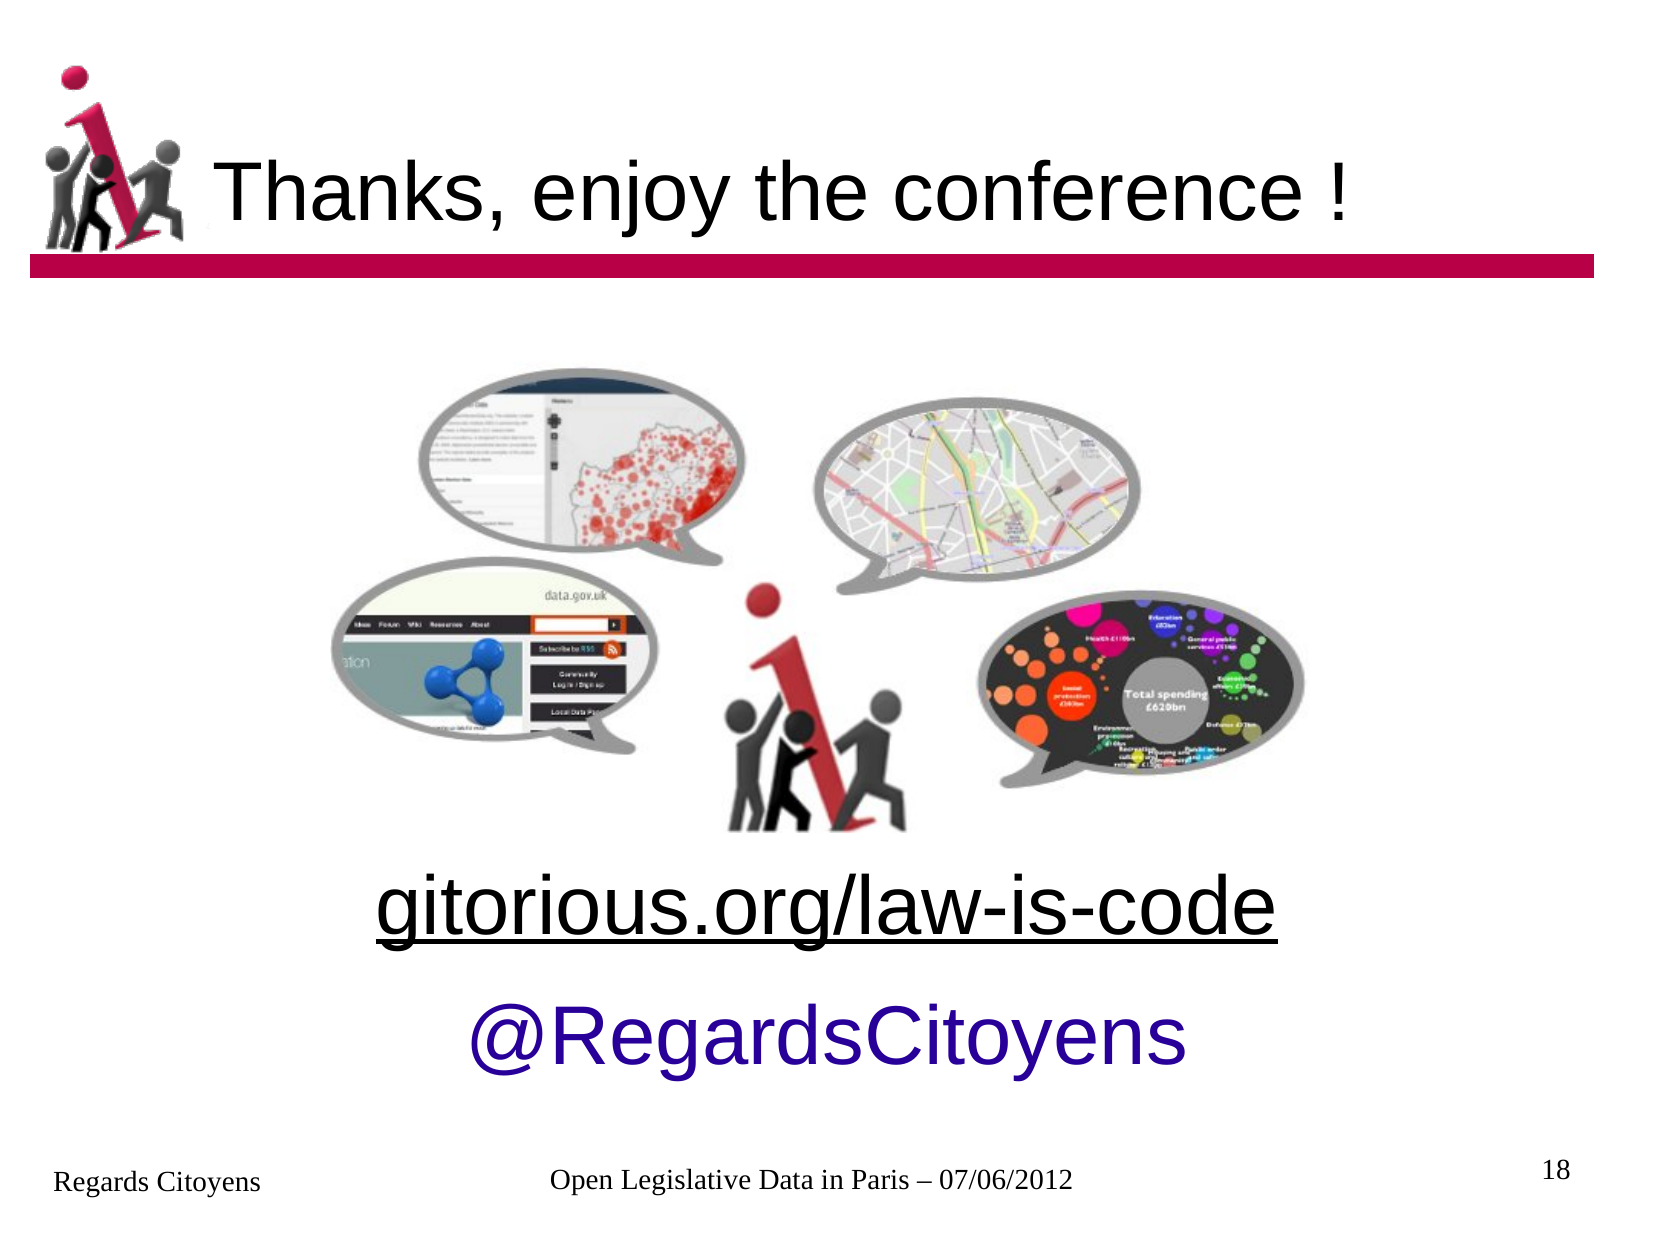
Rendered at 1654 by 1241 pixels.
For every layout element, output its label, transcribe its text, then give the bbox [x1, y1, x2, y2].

picture [29, 61, 210, 254]
text_box gitorious.org/law-is-code @RegardsCitoyens [82, 836, 1571, 1106]
title Thanks, enjoy the conference ! [212, 88, 1595, 296]
picture [330, 338, 1317, 833]
